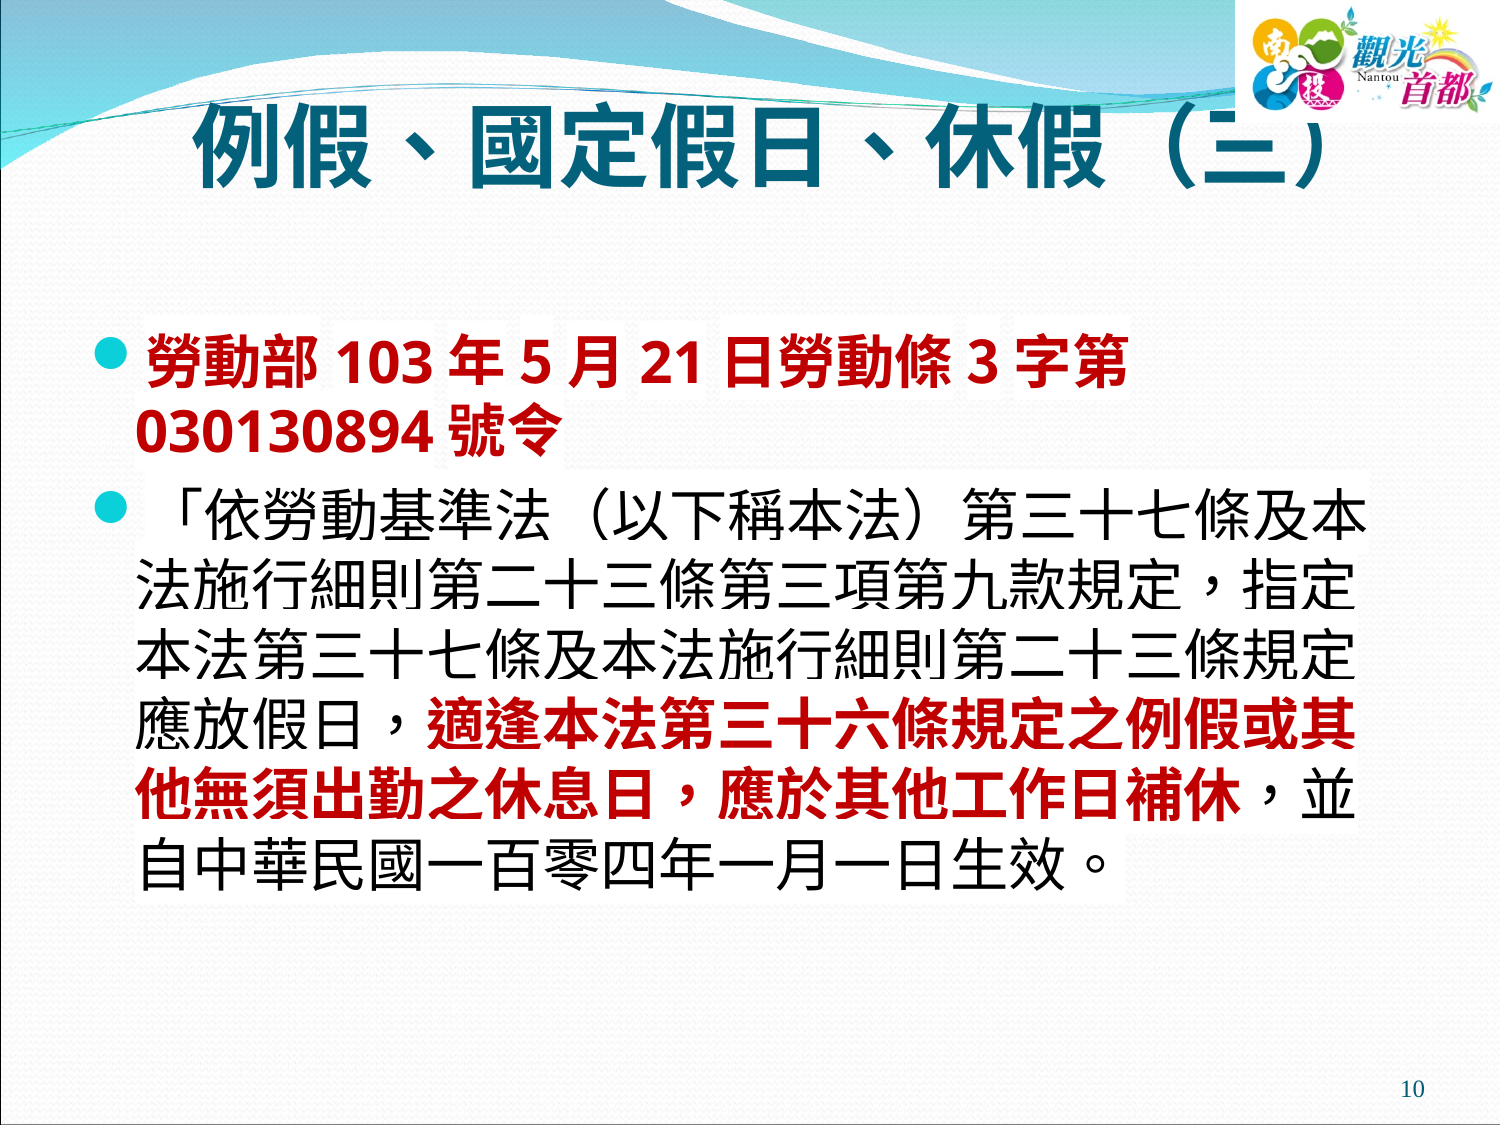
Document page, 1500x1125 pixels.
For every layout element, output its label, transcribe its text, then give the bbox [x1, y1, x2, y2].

picture [0, 0, 1500, 1125]
list 勞動部103年5月21日勞動條3字第030130894號令 「依勞動基準法（以下稱本法）第三十七條及本法施行細則第二十三條第三項第九款規定，指定本法第三十七條及本法施行細則第二十三條規定應放假日，適逢本法第三十六條規定之例假或其他無須出勤之休息日，應於其他工作日補休，並自中華民國一百零四年一月一日生效。 [75, 317, 1426, 1038]
text_box 例假、國定假日、休假（三） [150, 49, 1426, 238]
text_box <編號> [1299, 1042, 1426, 1103]
